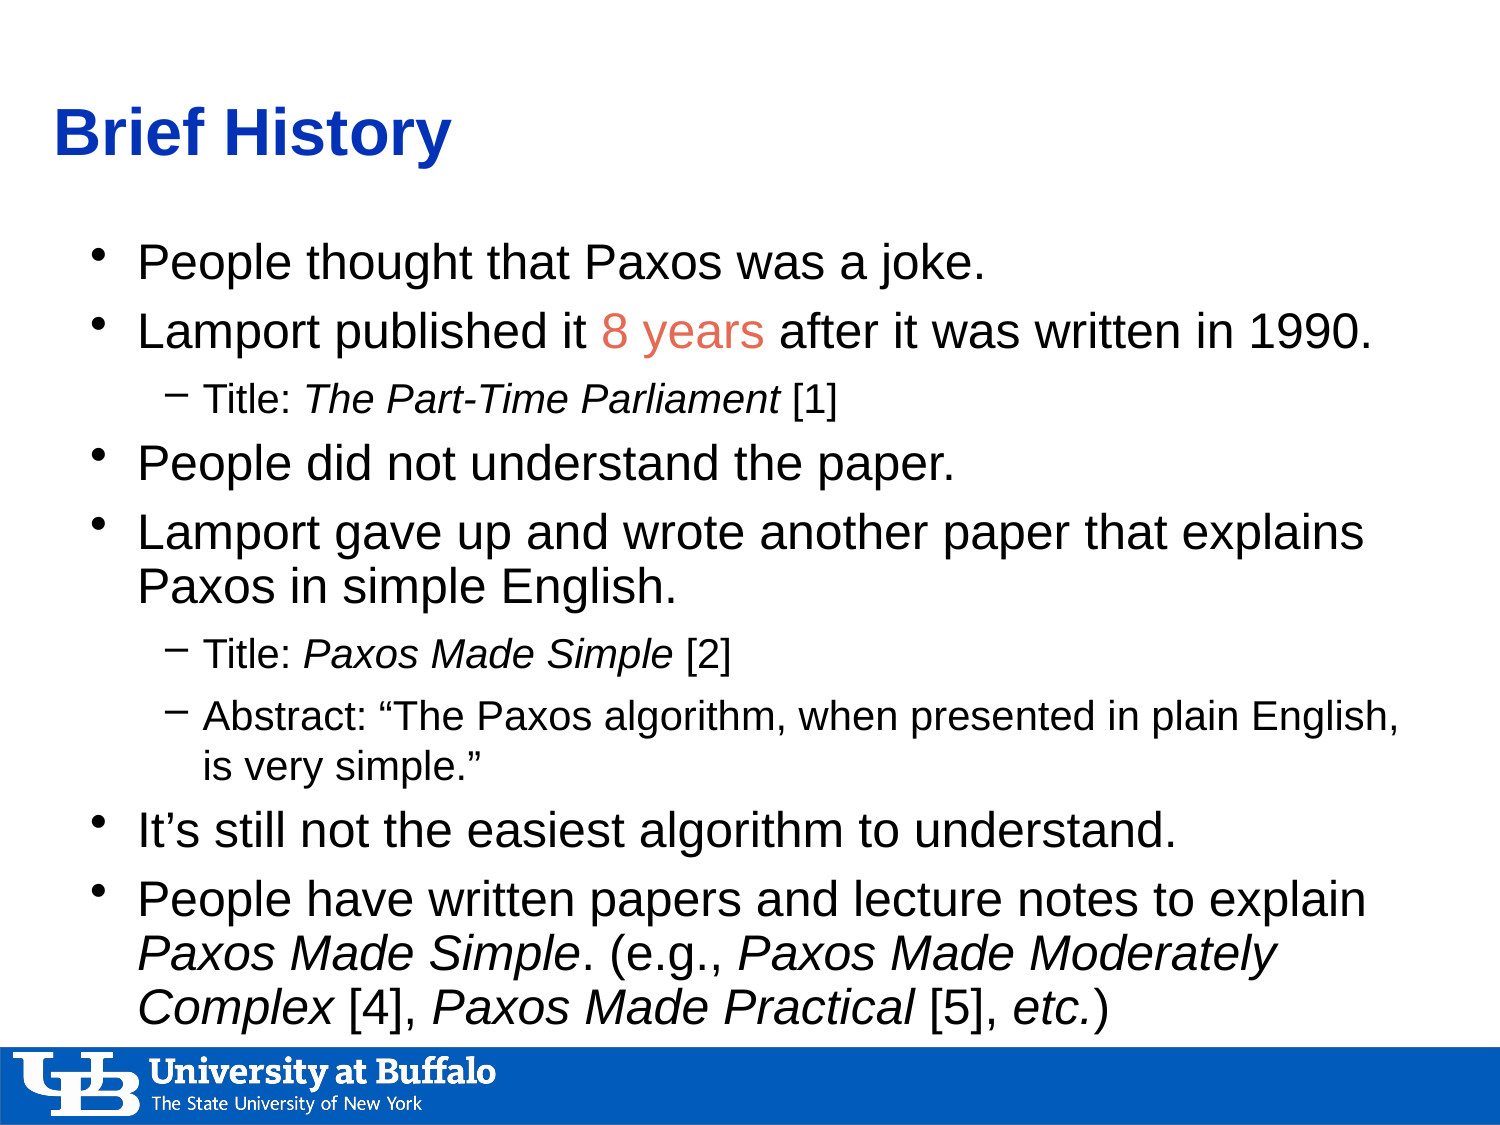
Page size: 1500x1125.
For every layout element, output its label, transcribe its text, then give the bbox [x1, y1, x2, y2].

picture [13, 1052, 496, 1116]
title Brief History [37, 95, 1388, 173]
list People thought that Paxos was a joke. Lamport published it 8 years after it was written in 1990. Title: The Part-Time Parliament [1] People did not understand the paper. Lamport gave up and wrote another paper that explains Paxos in simple English. Title: Paxos Made Simple [2] Abstract: “The Paxos algorithm, when presented in plain English, is very simple.” It’s still not the easiest algorithm to understand. People have written papers and lecture notes to explain Paxos Made Simple. (e.g., Paxos Made Moderately Complex [4], Paxos Made Practical [5], etc.) [75, 228, 1425, 882]
